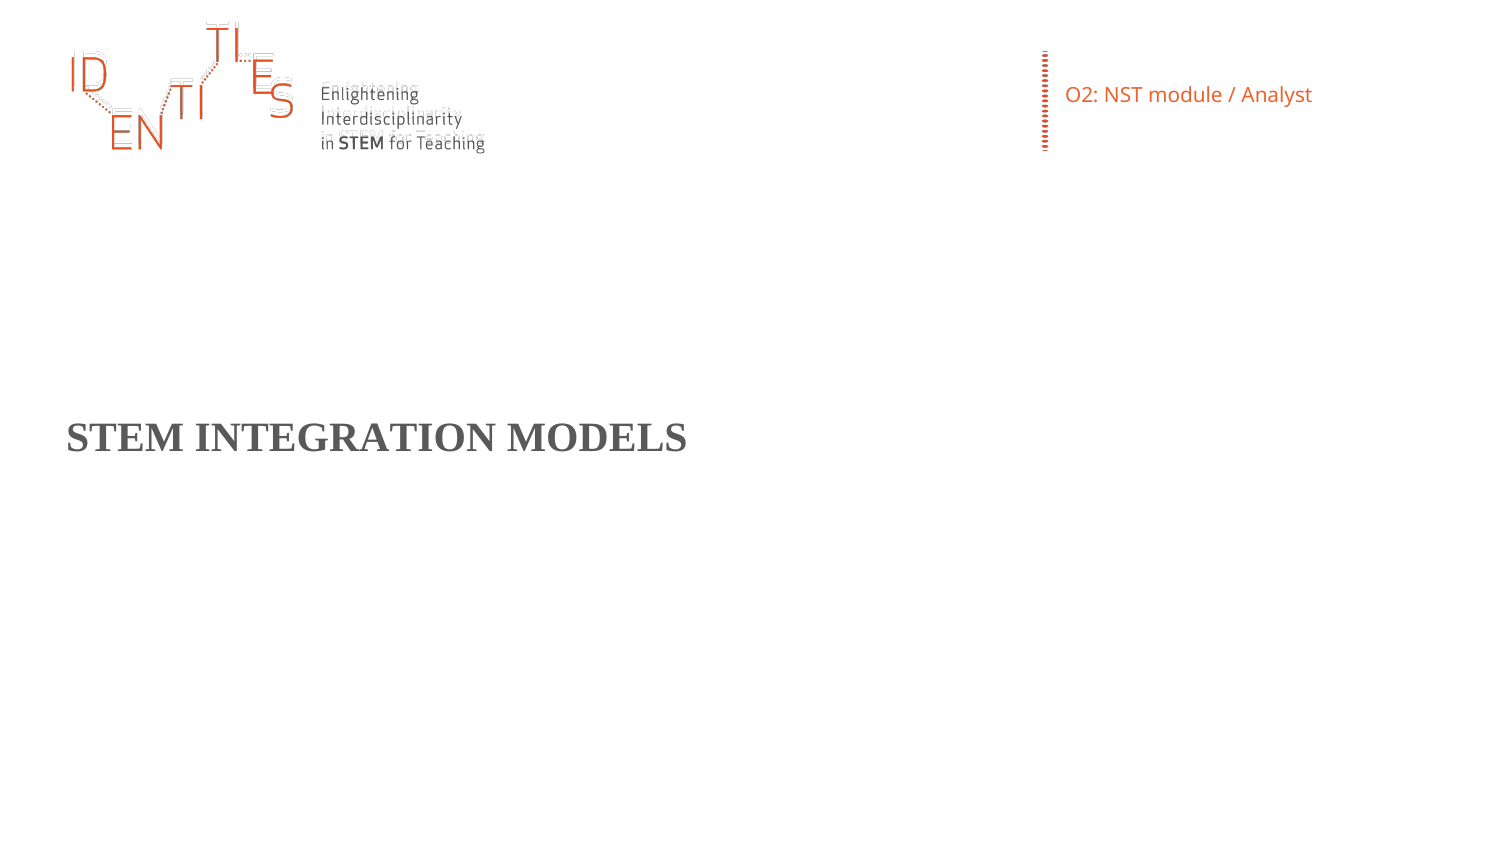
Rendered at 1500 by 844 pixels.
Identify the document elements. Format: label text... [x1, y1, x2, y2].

text_box STEM INTEGRATION MODELS [40, 371, 1436, 523]
text_box O2: NST module / Analyst [1050, 74, 1472, 156]
picture [1042, 51, 1051, 151]
picture [71, 18, 485, 157]
